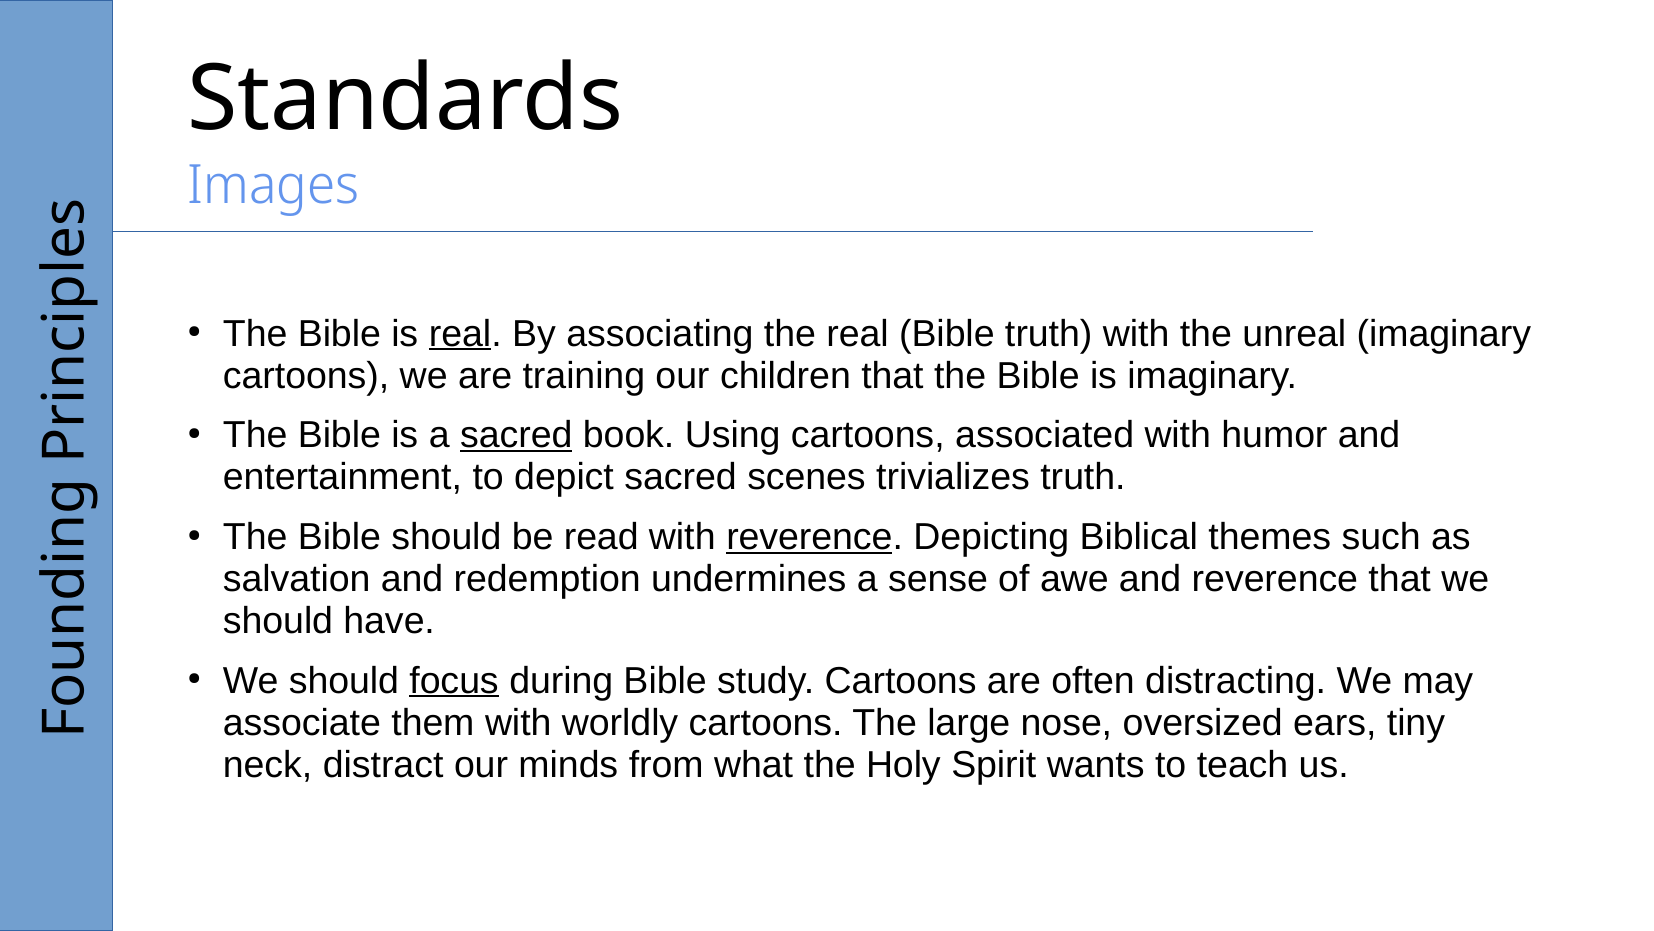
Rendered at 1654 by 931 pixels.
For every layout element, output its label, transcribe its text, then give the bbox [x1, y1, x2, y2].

text_box [0, 0, 113, 931]
text_box Founding Principles [13, 37, 105, 901]
subtitle The Bible is real. By associating the real (Bible truth) with the unreal (imaginary cartoons), we are training our children that the Bible is imaginary. The Bible is a sacred book. Using cartoons, associated with humor and entertainment, to depict sacred scenes trivializes truth. The Bible should be read with reverence. Depicting Biblical themes such as salvation and redemption undermines a sense of awe and reverence that we should have. We should focus during Bible study. Cartoons are often distracting. We may associate them with worldly cartoons. The large nose, oversized ears, tiny neck, distract our minds from what the Holy Spirit wants to teach us. [187, 312, 1538, 863]
title Images [187, 125, 1571, 239]
title Standards [187, 33, 1571, 125]
